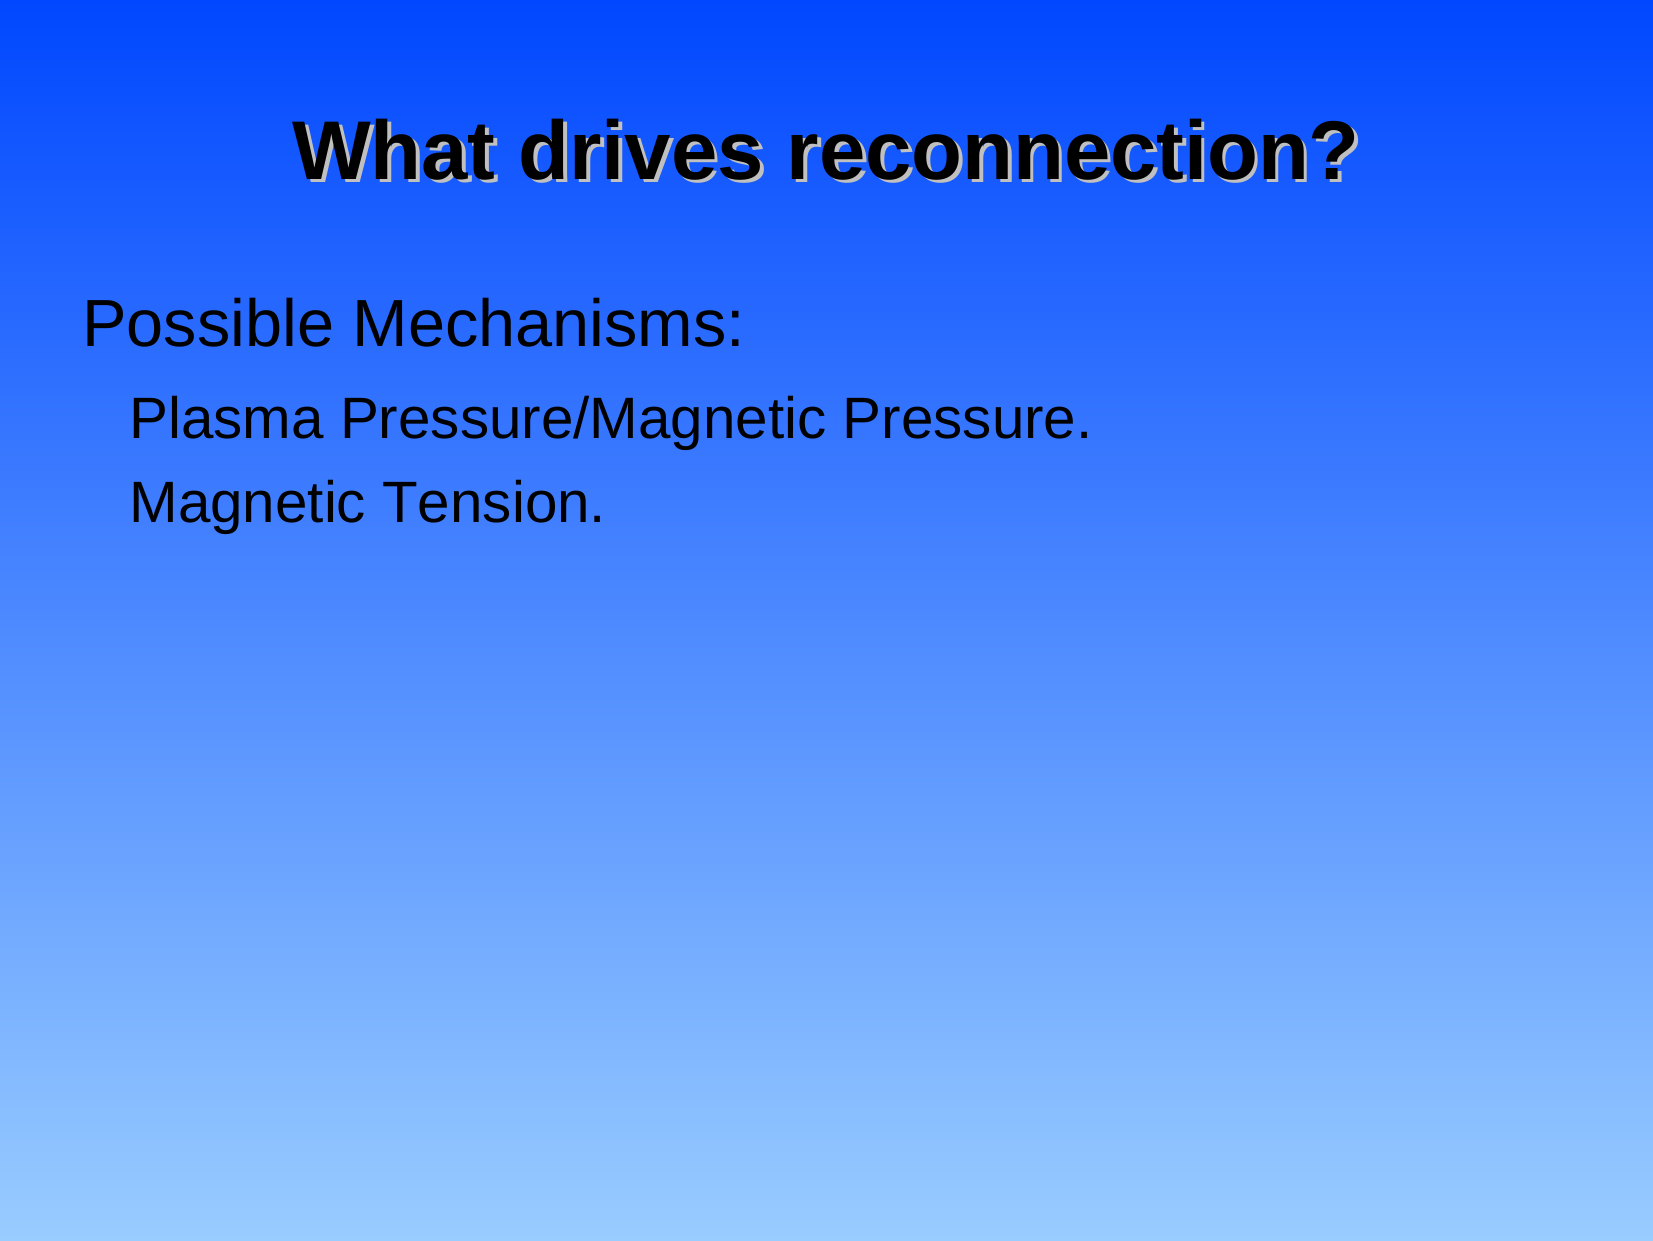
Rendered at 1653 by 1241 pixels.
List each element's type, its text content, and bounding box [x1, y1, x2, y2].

list Possible Mechanisms: Plasma Pressure/Magnetic Pressure. Magnetic Tension. [82, 290, 1571, 1110]
title What drives reconnection? [82, 49, 1571, 257]
